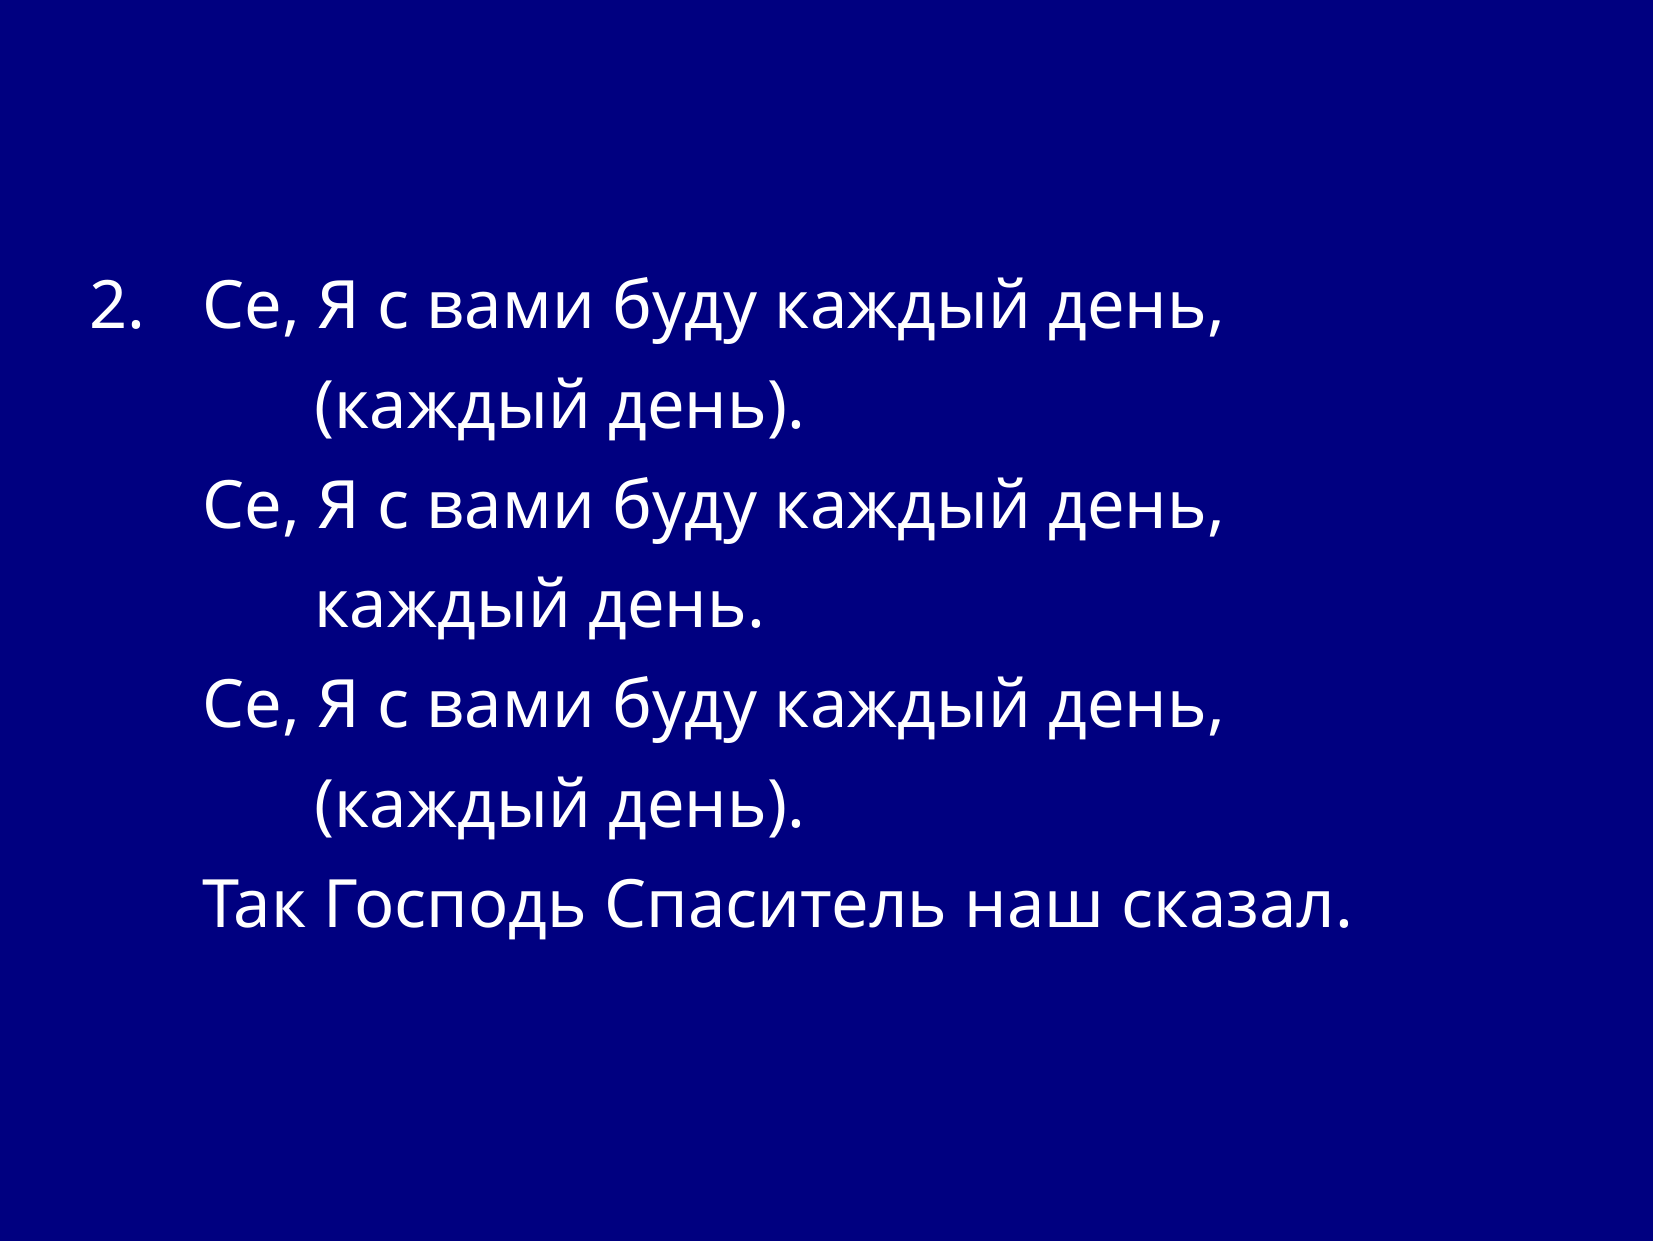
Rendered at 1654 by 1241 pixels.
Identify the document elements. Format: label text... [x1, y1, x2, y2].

text_box 2. Се, Я с вами буду каждый день, (каждый день). Се, Я с вами буду каждый день, каждый день. Се, Я с вами буду каждый день, (каждый день). Так Господь Спаситель наш сказал. [75, 150, 1576, 1163]
